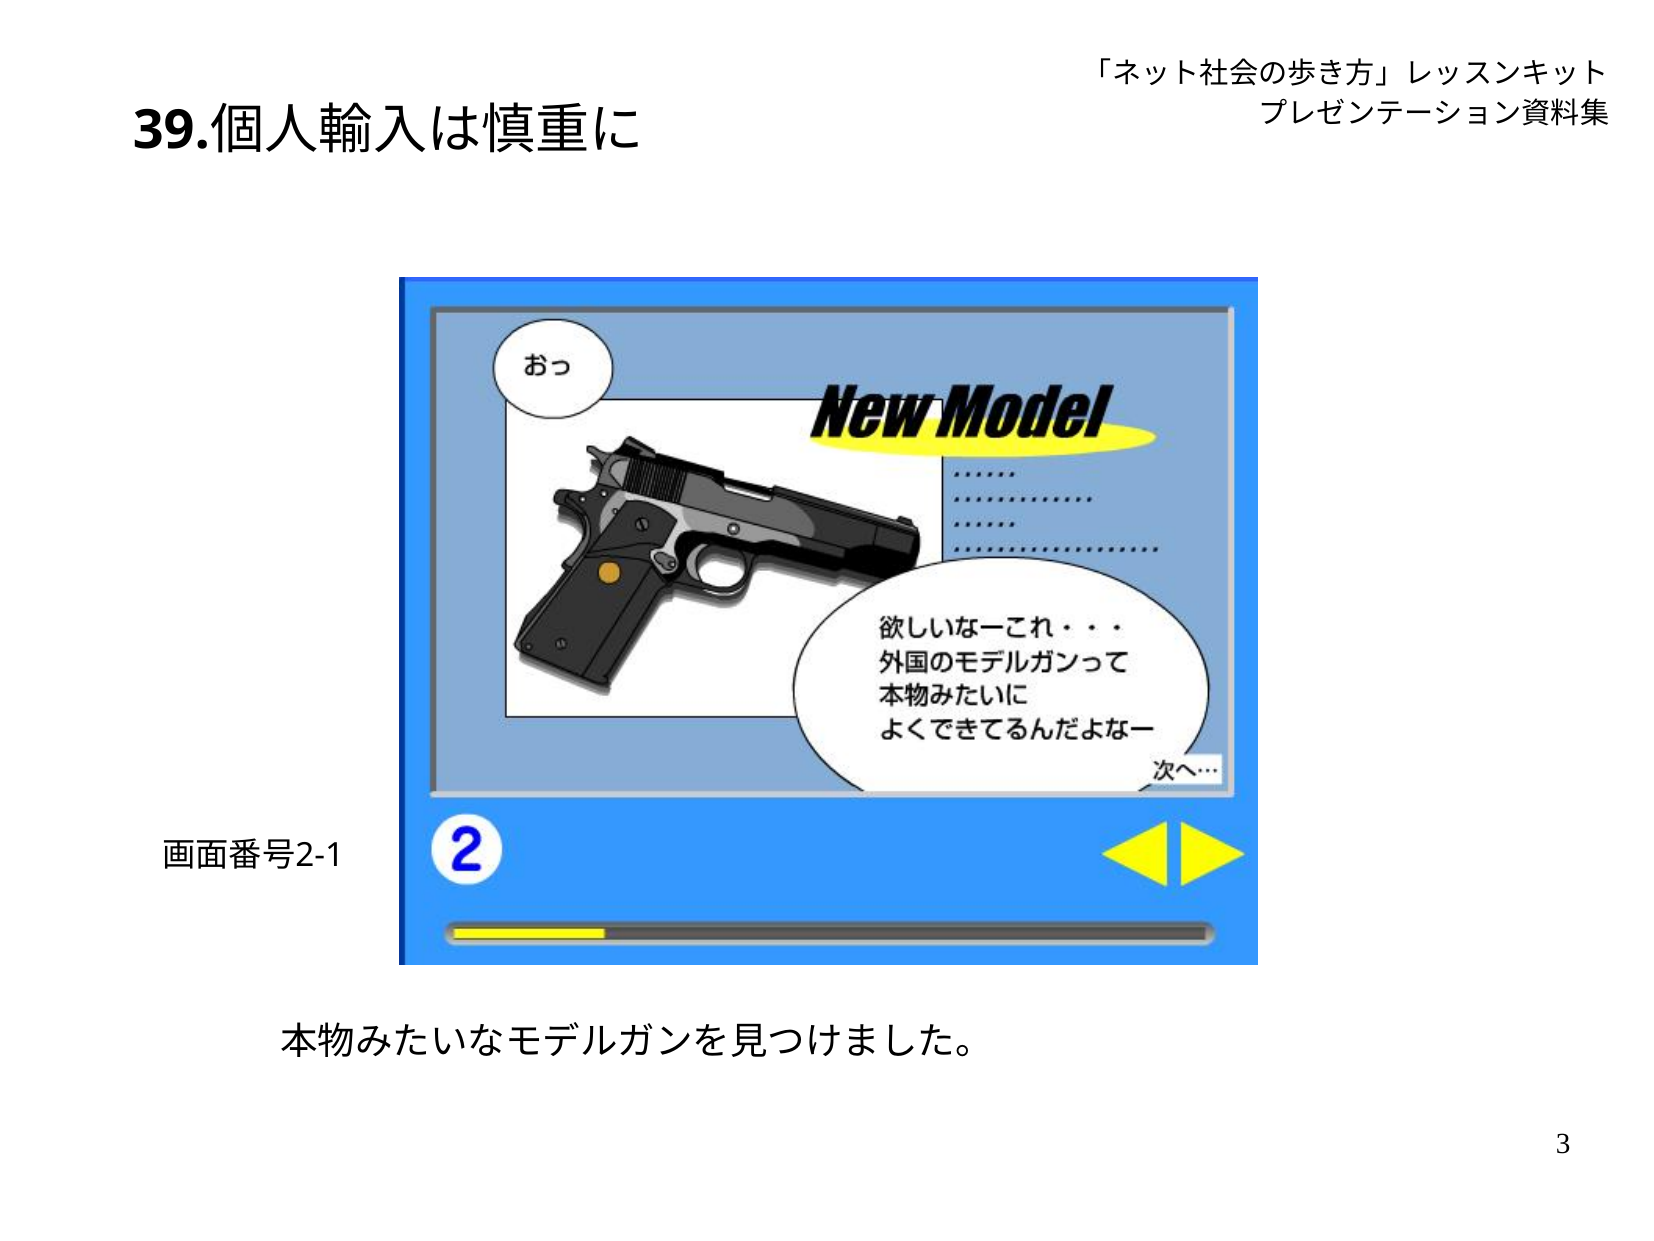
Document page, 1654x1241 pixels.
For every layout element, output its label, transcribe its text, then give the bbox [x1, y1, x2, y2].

text_box 本物みたいなモデルガンを見つけました。 [265, 1003, 1447, 1074]
picture [399, 277, 1258, 965]
text_box 「ネット社会の歩き方」レッスンキット プレゼンテーション資料集 [1062, 44, 1625, 139]
text_box 39.個人輸入は慎重に [118, 88, 1241, 169]
text_box 画面番号2-1 [147, 826, 384, 882]
